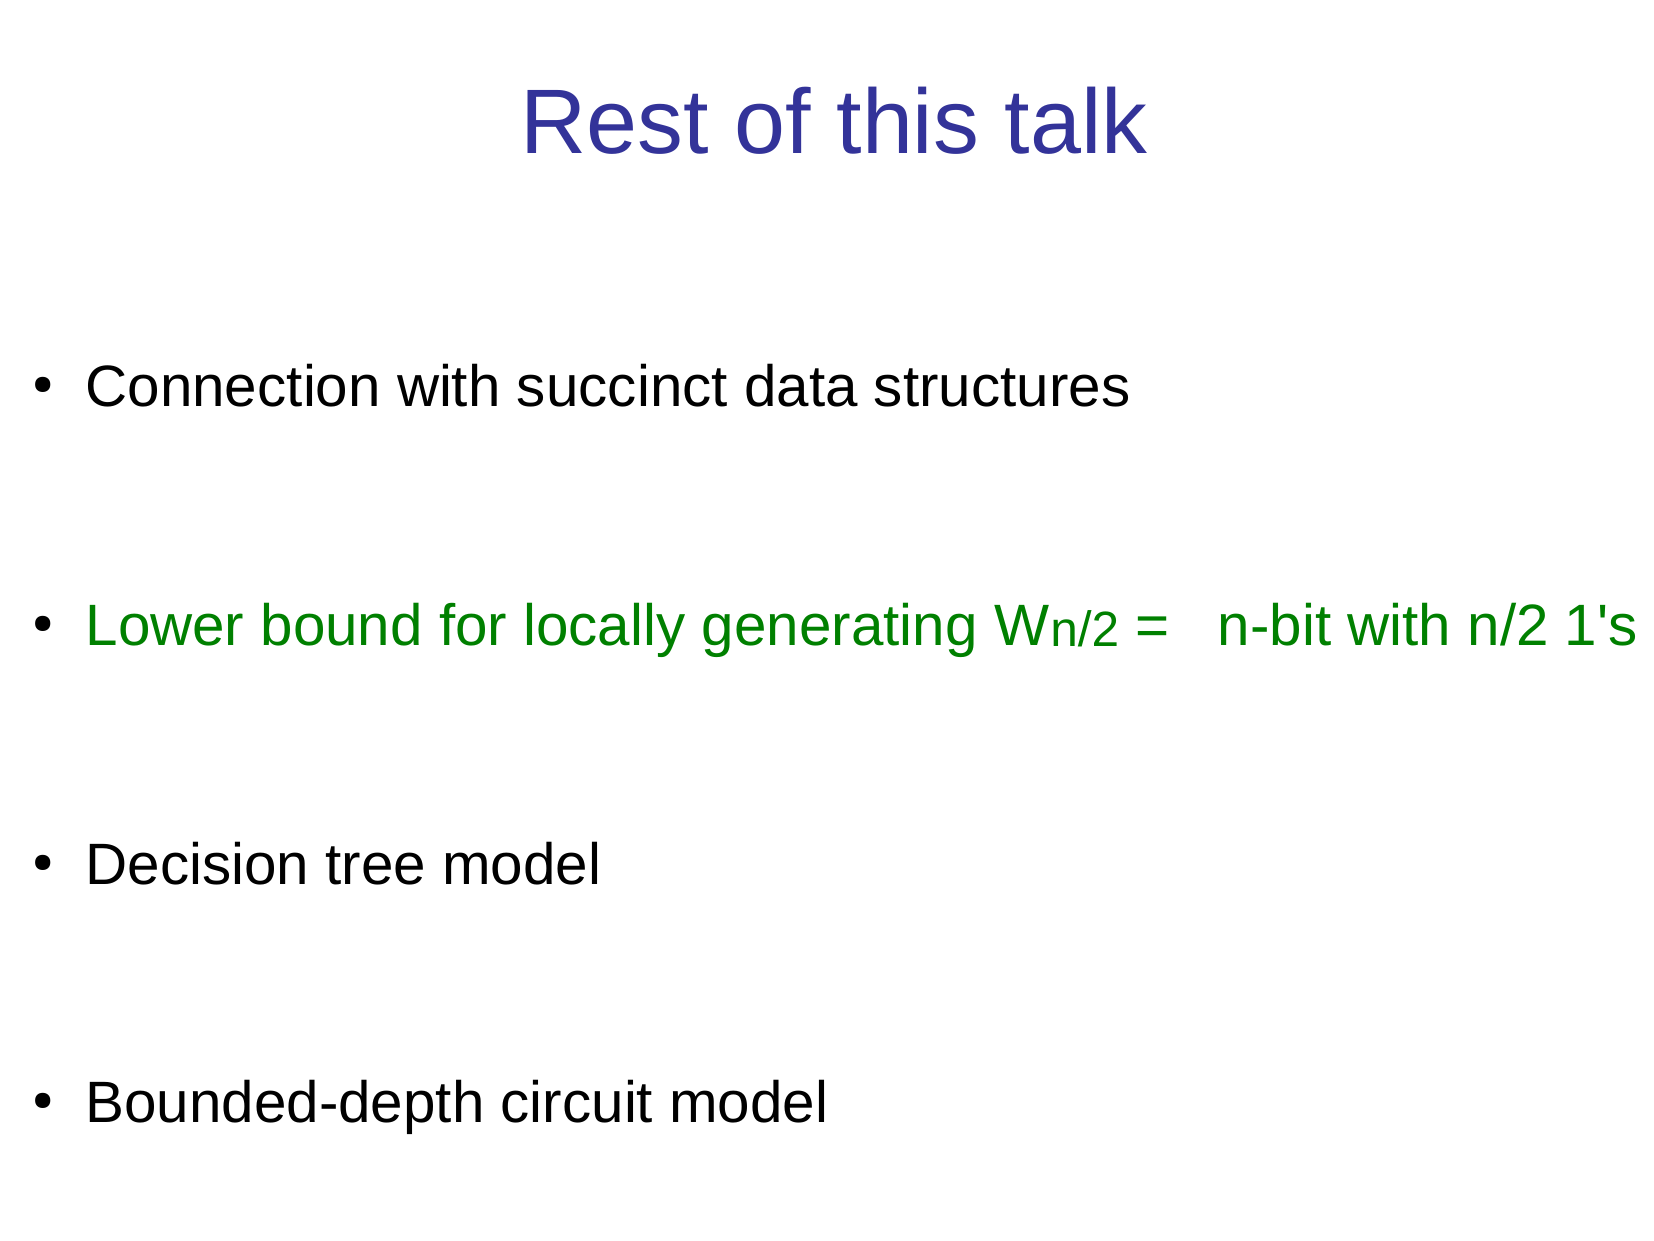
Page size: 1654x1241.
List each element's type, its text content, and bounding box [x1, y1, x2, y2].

title Rest of this talk [131, 18, 1538, 226]
list Connection with succinct data structures Lower bound for locally generating Wn/2 = n-bit with n/2 1's Decision tree model Bounded-depth circuit model [0, 187, 1654, 1241]
